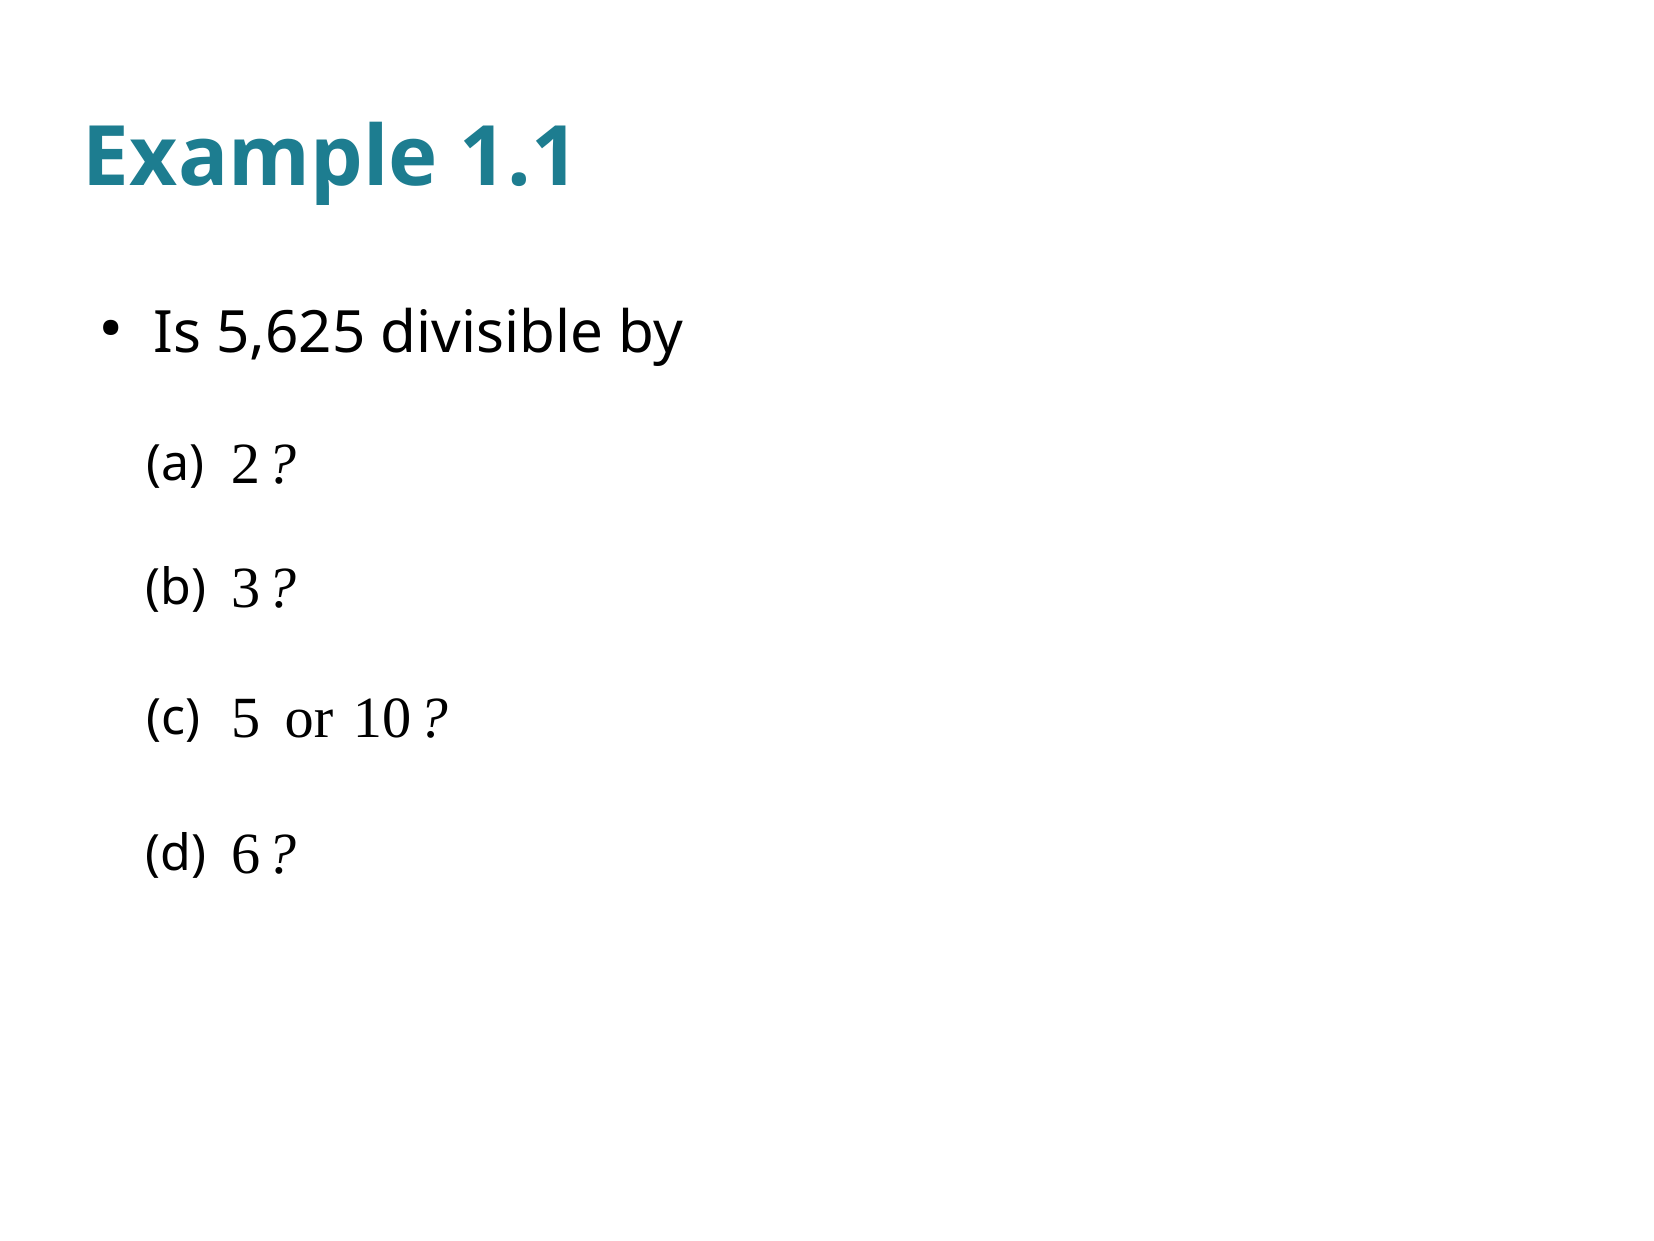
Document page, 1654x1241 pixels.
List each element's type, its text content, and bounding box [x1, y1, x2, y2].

text_box (c) [146, 681, 205, 750]
list Is 5,625 divisible by [82, 290, 1571, 370]
chart [230, 556, 299, 621]
chart [230, 821, 300, 887]
chart [230, 432, 298, 497]
text_box (a) [146, 426, 205, 496]
chart [230, 686, 450, 751]
text_box (d) [145, 816, 207, 886]
text_box (b) [145, 551, 207, 620]
title Example 1.1 [82, 49, 1571, 257]
